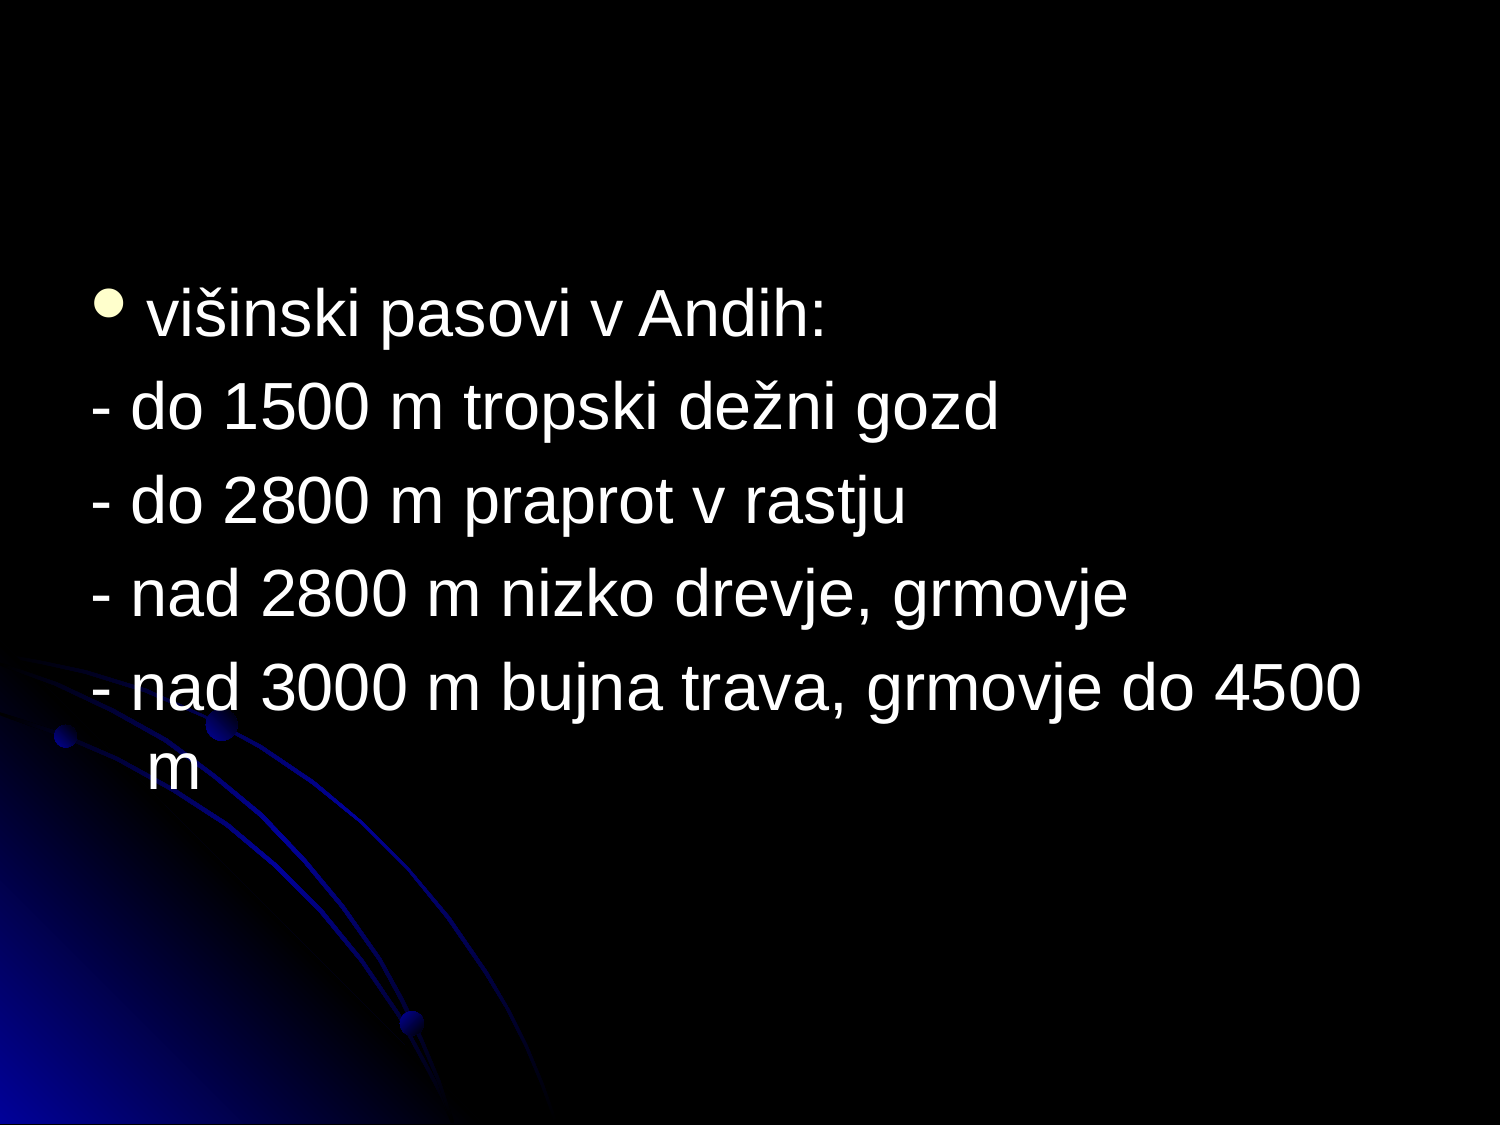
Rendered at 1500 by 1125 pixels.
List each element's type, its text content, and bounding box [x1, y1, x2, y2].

list višinski pasovi v Andih: - do 1500 m tropski dežni gozd - do 2800 m praprot v rastju - nad 2800 m nizko drevje, grmovje - nad 3000 m bujna trava, grmovje do 4500 m [75, 262, 1425, 1006]
